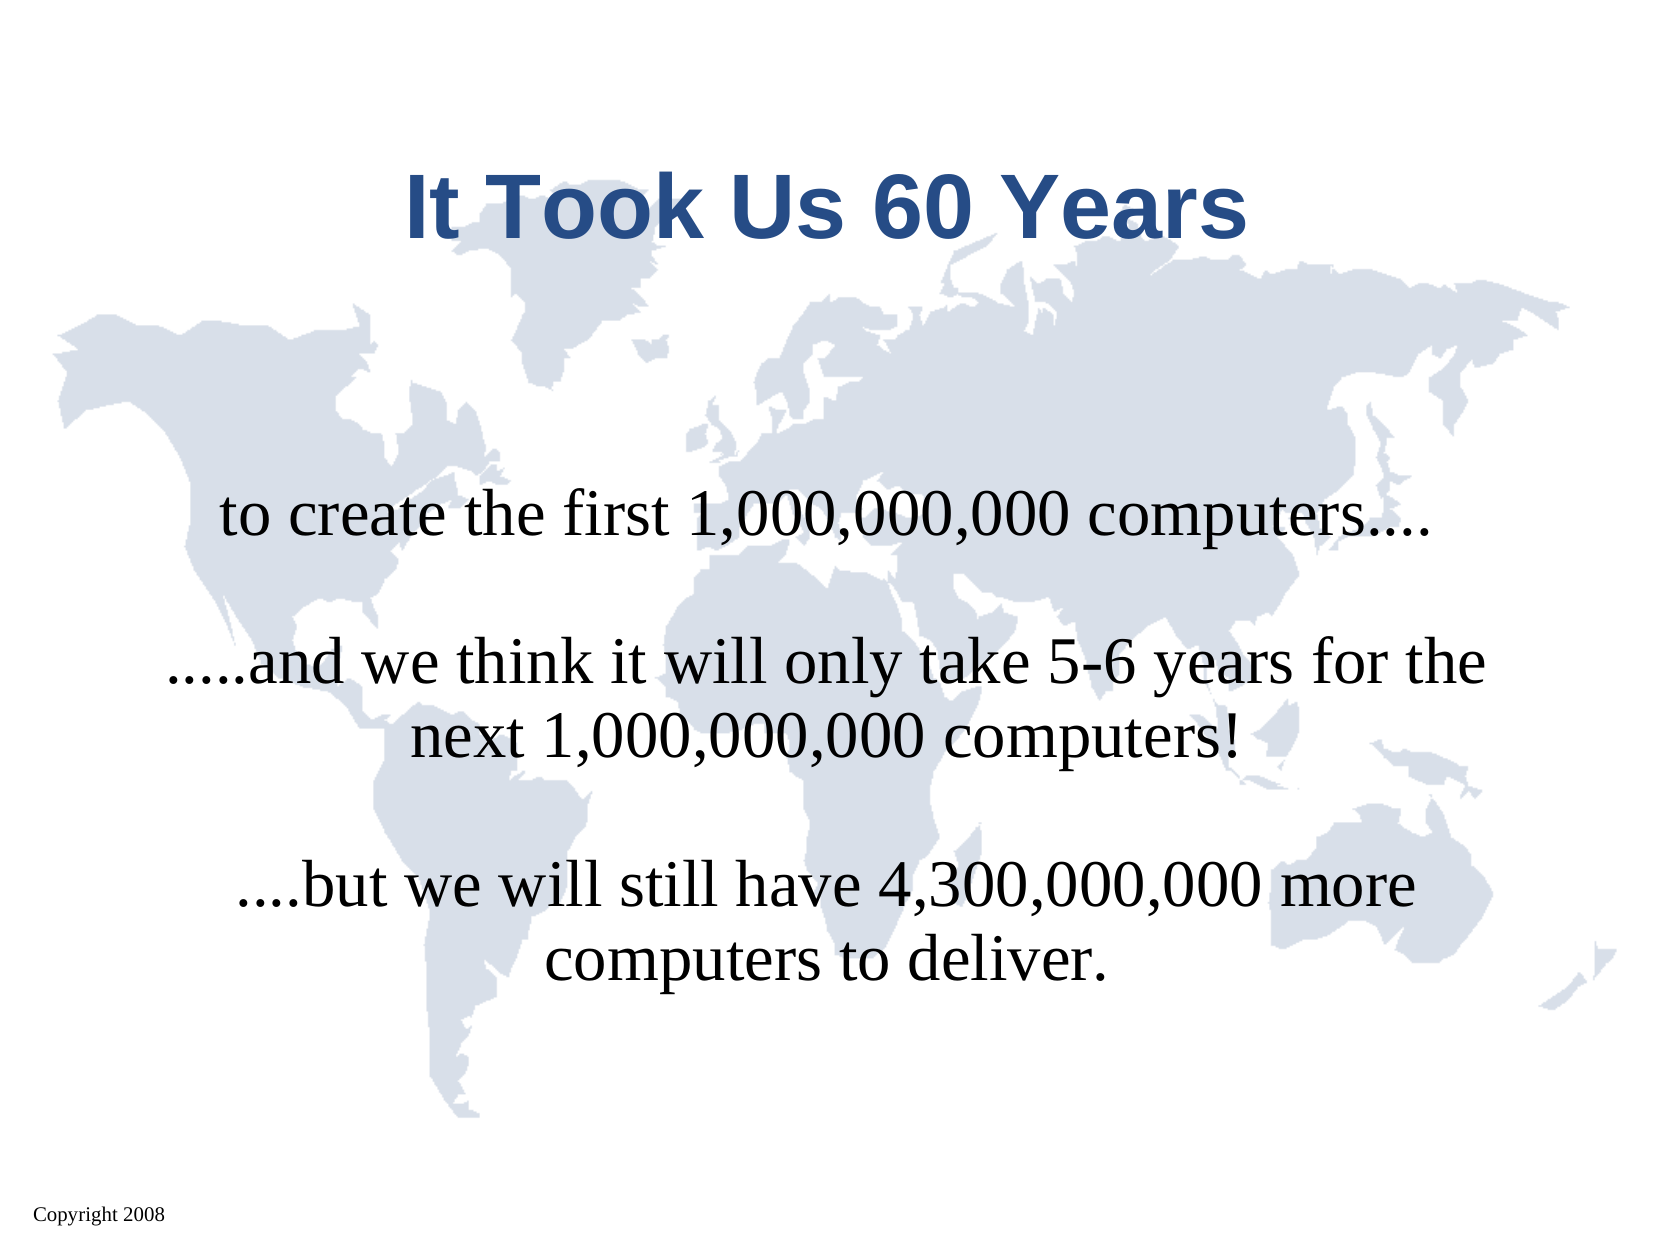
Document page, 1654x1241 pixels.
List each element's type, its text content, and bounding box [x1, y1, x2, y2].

picture [28, 99, 1645, 1154]
title It Took Us 60 Years [121, 102, 1534, 311]
subtitle to create the first 1,000,000,000 computers.... .....and we think it will only take 5-6 years for the next 1,000,000,000 computers! ....but we will still have 4,300,000,000 more computers to deliver. [121, 344, 1534, 1127]
